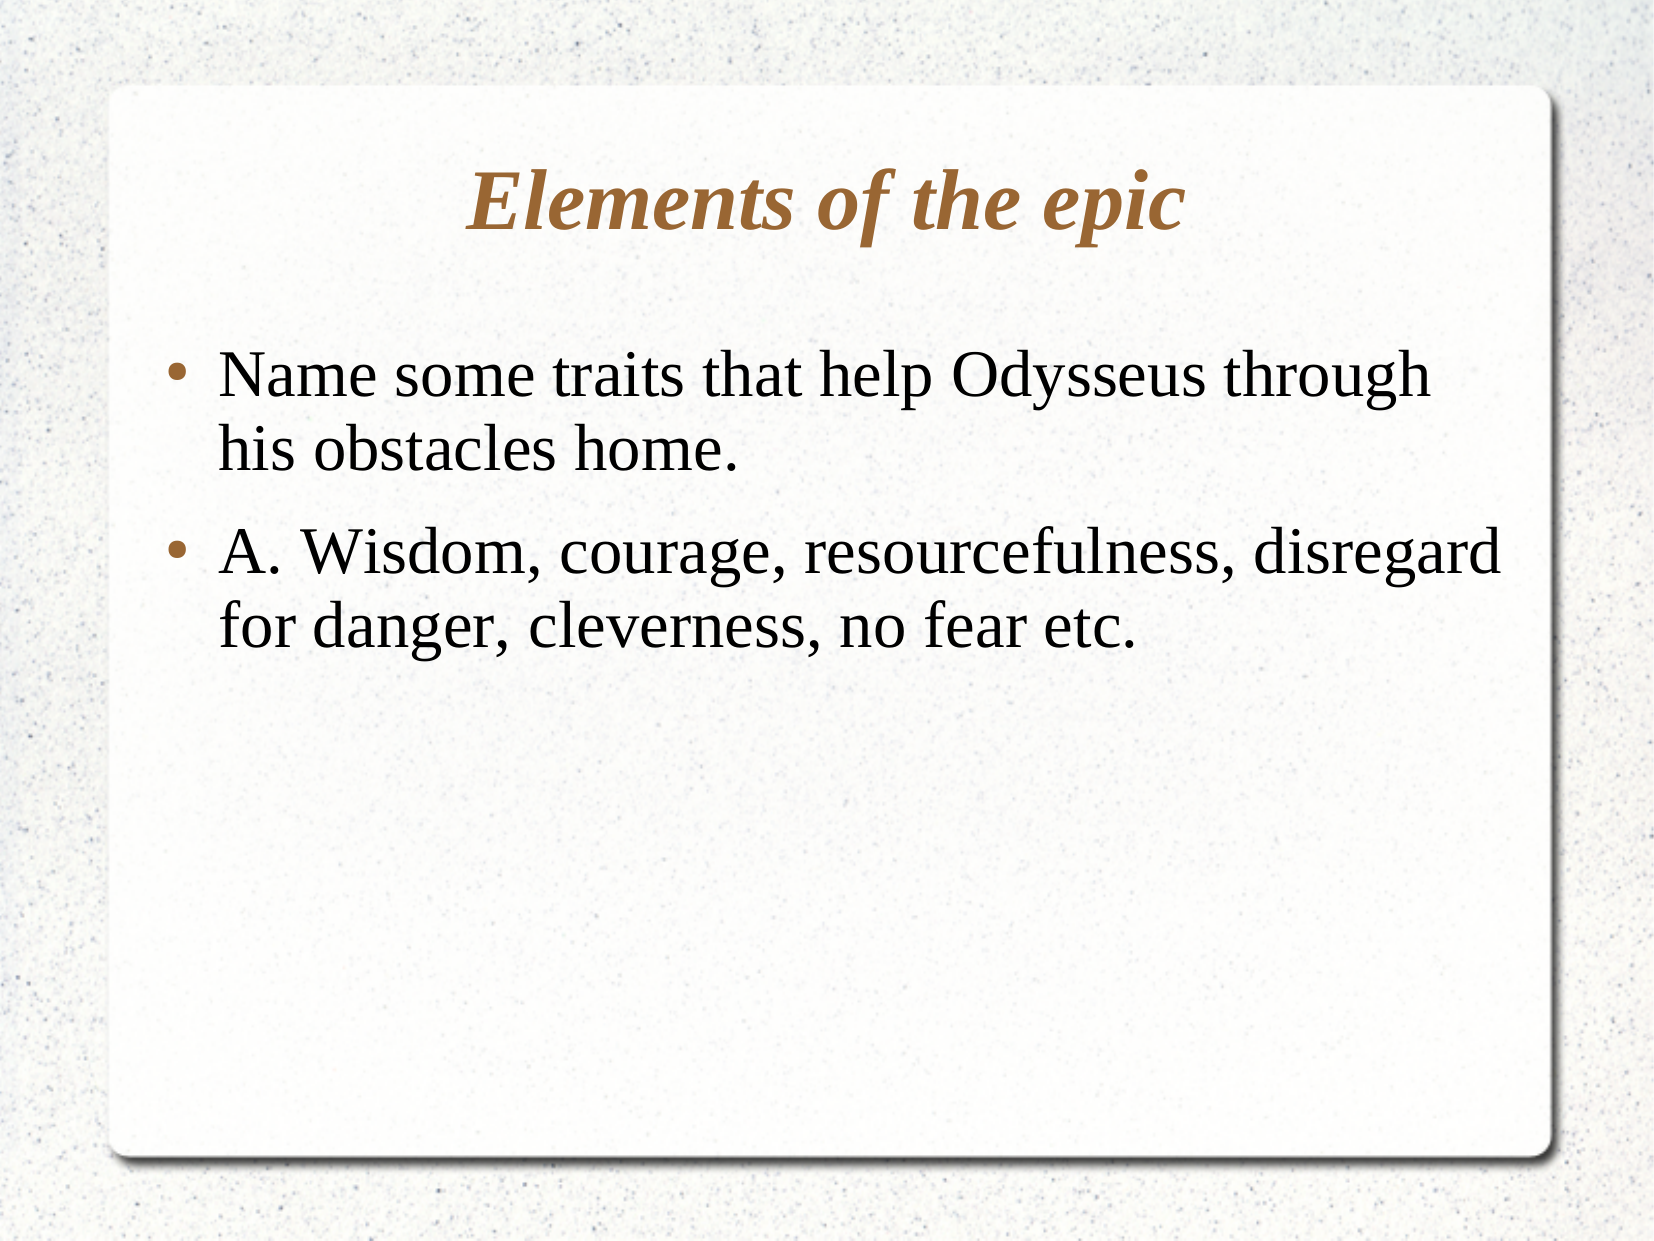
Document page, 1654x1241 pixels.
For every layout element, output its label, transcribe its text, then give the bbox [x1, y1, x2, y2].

title Elements of the epic [118, 96, 1536, 304]
picture [0, 0, 1654, 1241]
list Name some traits that help Odysseus through his obstacles home. A. Wisdom, courage, resourcefulness, disregard for danger, cleverness, no fear etc. [147, 336, 1506, 987]
